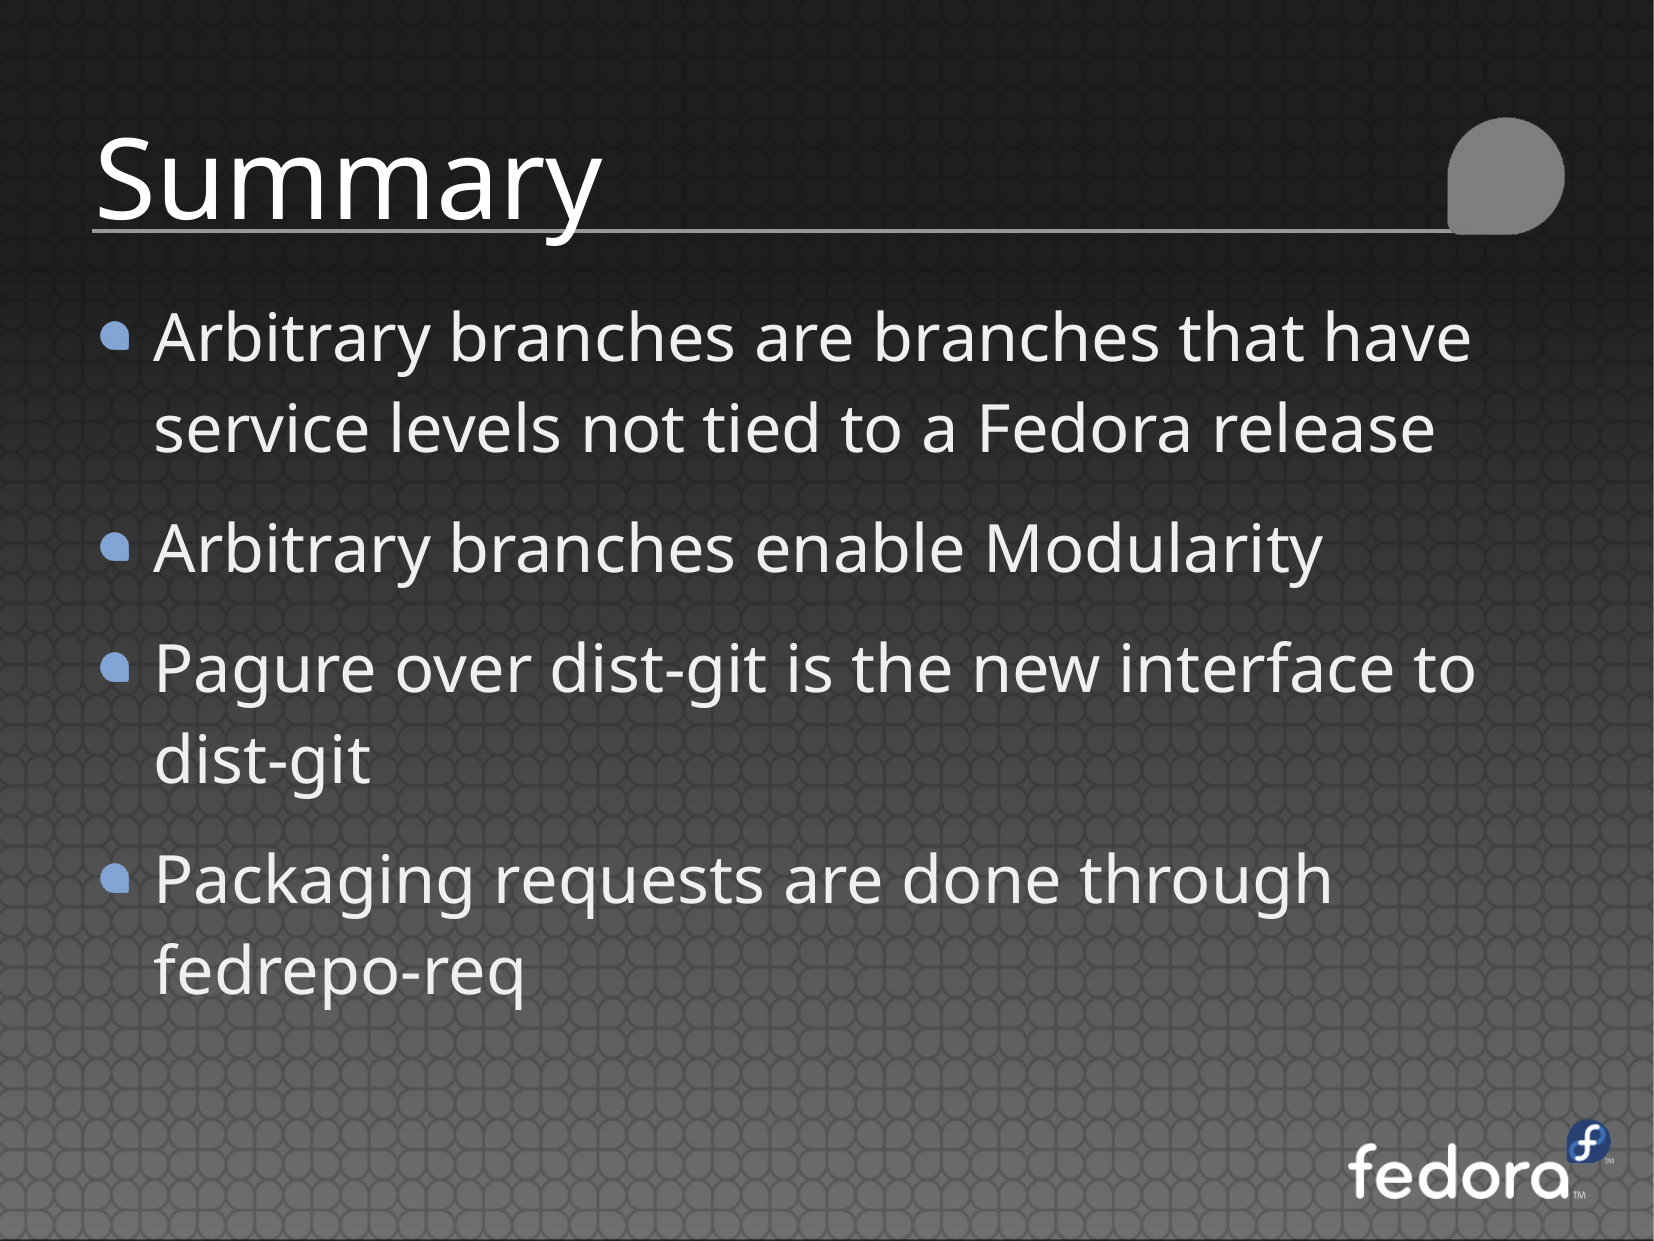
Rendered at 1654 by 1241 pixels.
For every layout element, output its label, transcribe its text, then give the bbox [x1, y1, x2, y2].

list Arbitrary branches are branches that have service levels not tied to a Fedora release Arbitrary branches enable Modularity Pagure over dist-git is the new interface to dist-git Packaging requests are done through fedrepo-req [82, 290, 1571, 1094]
picture [0, 0, 1654, 1241]
title Summary [94, 100, 1426, 251]
